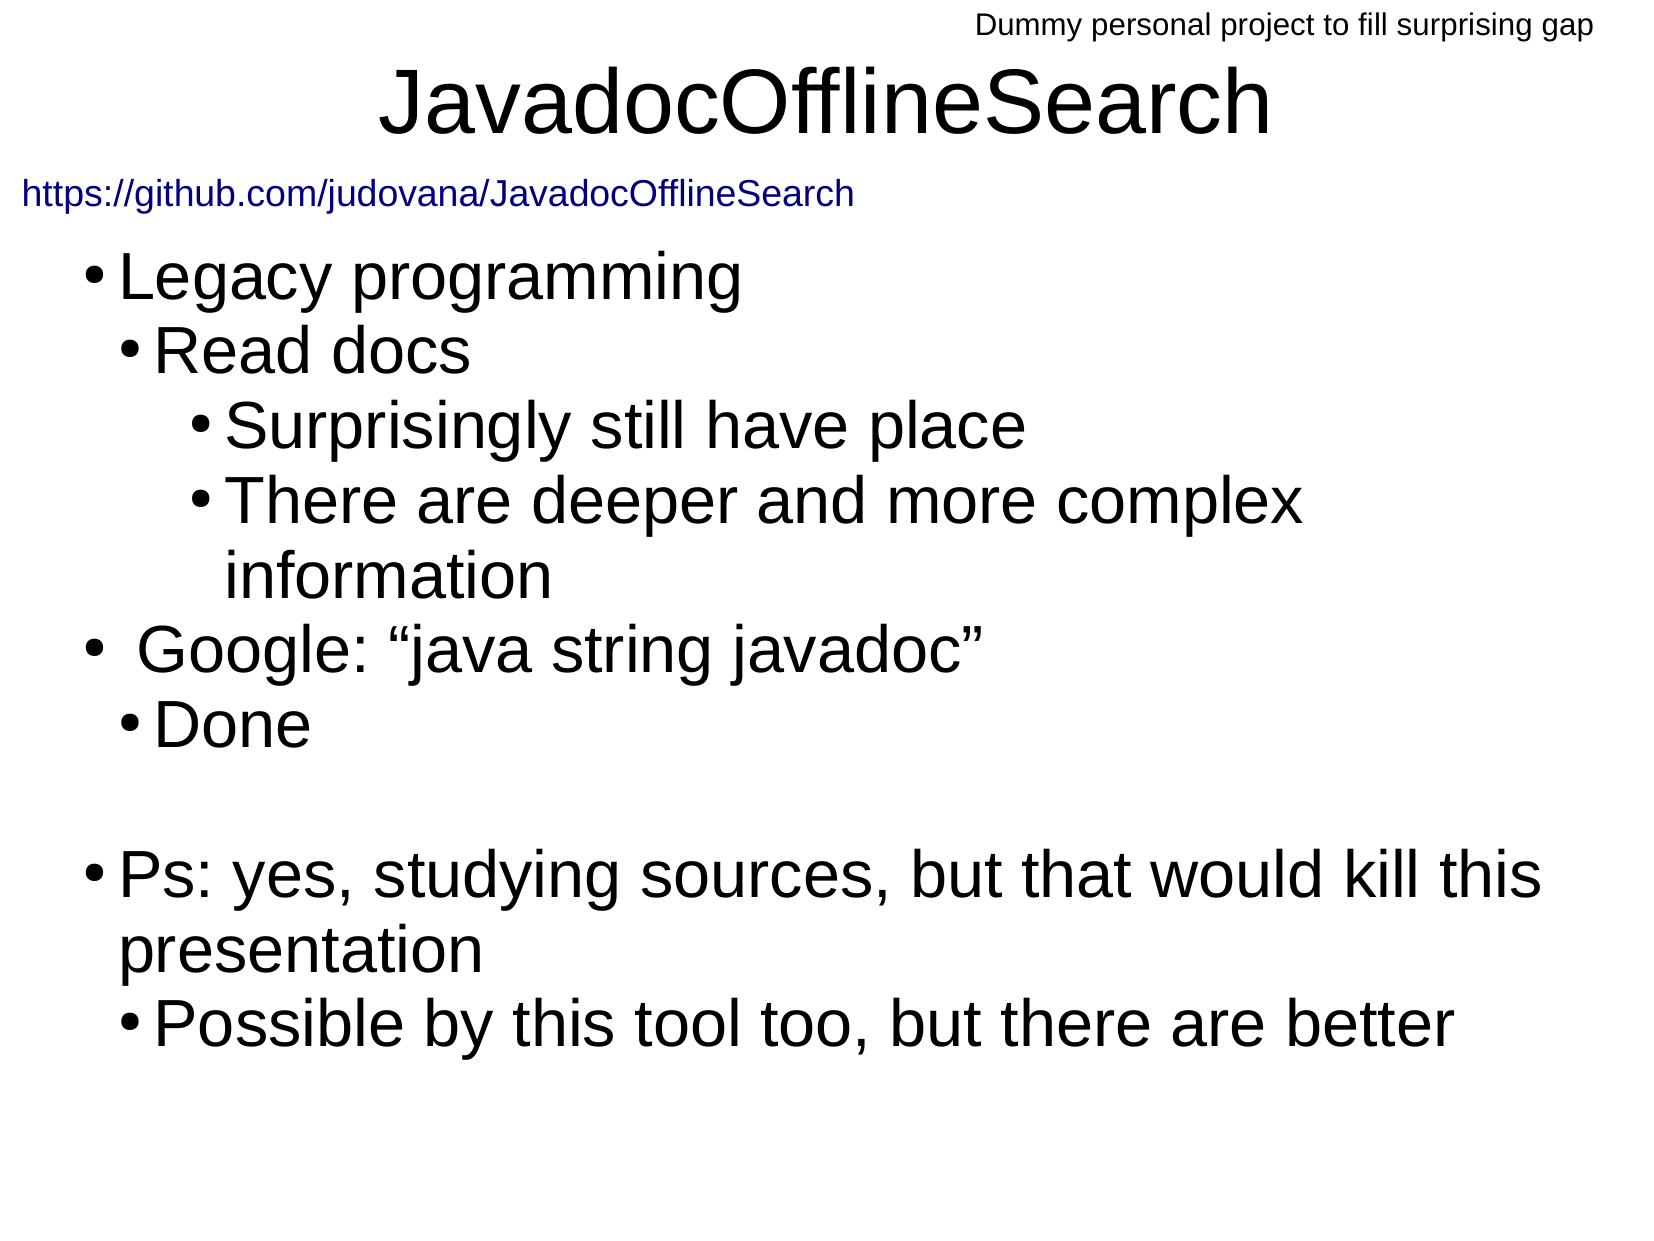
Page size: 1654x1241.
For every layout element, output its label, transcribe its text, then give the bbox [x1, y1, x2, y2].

text_box Dummy personal project to fill surprising gap [960, 0, 1636, 61]
title JavadocOfflineSearch [82, 49, 1571, 238]
text_box https://github.com/judovana/JavadocOfflineSearch [6, 165, 871, 222]
subtitle Legacy programming Read docs Surprisingly still have place There are deeper and more complex information Google: “java string javadoc” Done Ps: yes, studying sources, but that would kill this presentation Possible by this tool too, but there are better [82, 238, 1571, 1062]
